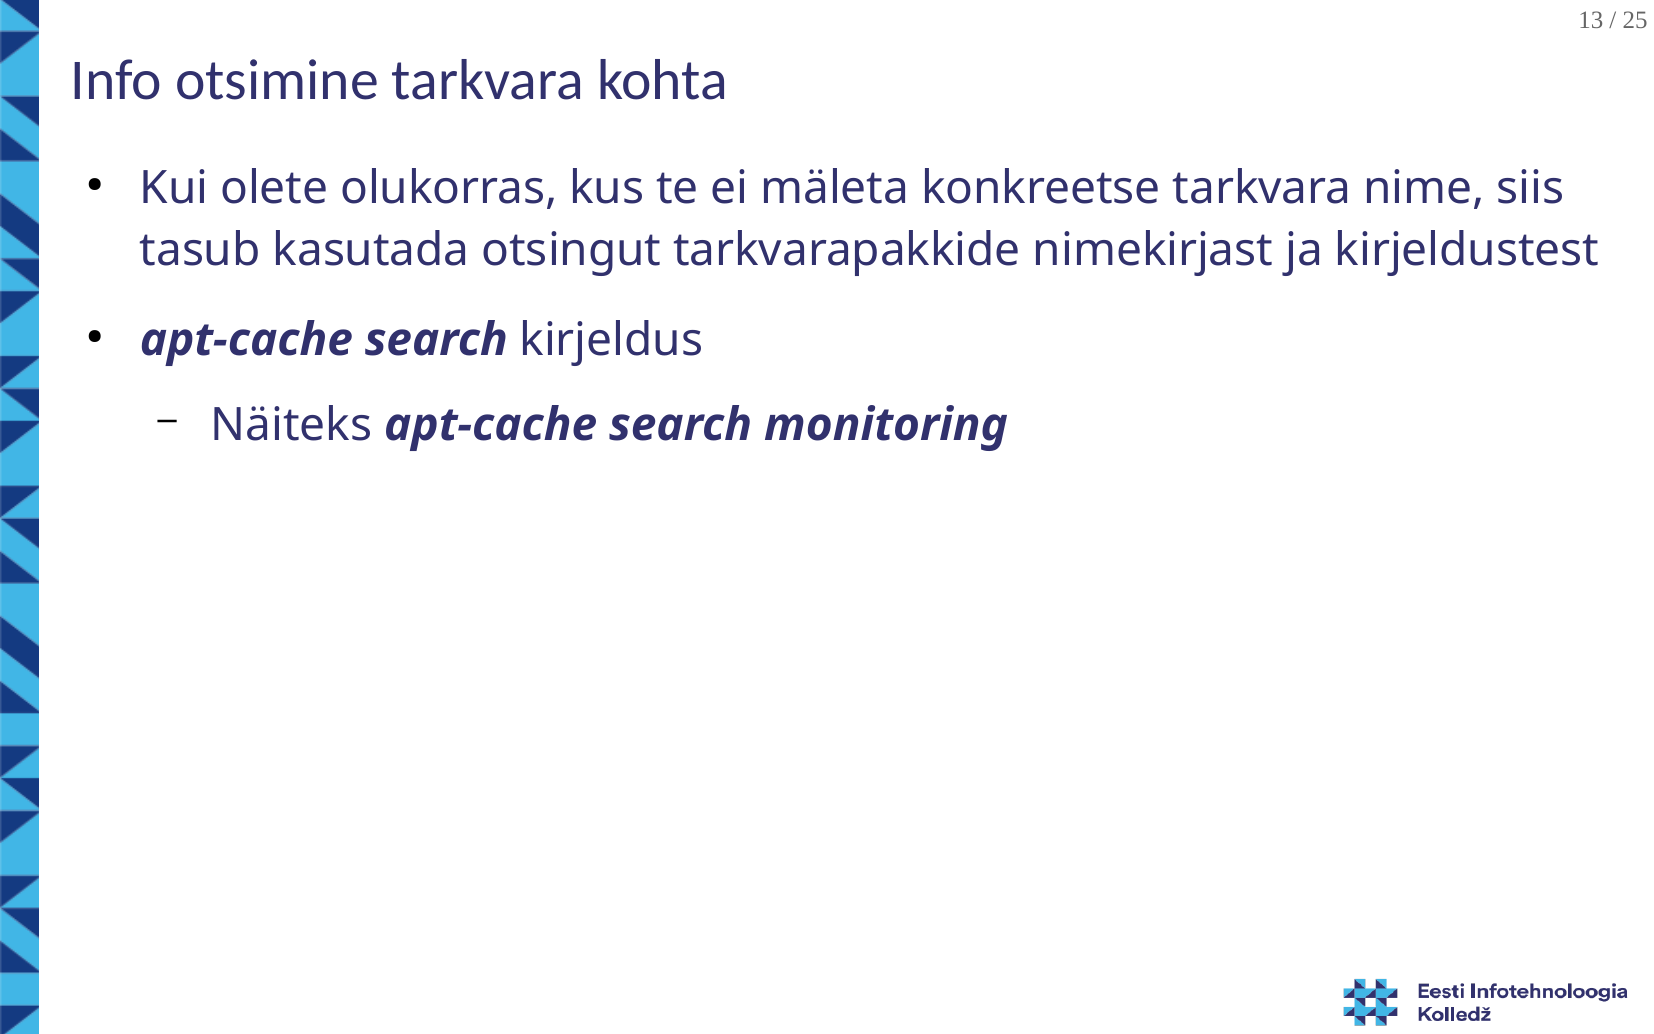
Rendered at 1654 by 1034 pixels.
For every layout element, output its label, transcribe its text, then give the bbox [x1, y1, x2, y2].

list Kui olete olukorras, kus te ei mäleta konkreetse tarkvara nime, siis tasub kasutada otsingut tarkvarapakkide nimekirjast ja kirjeldustest apt-cache search kirjeldus Näiteks apt-cache search monitoring [68, 153, 1630, 957]
title Info otsimine tarkvara kohta [70, 41, 1630, 130]
